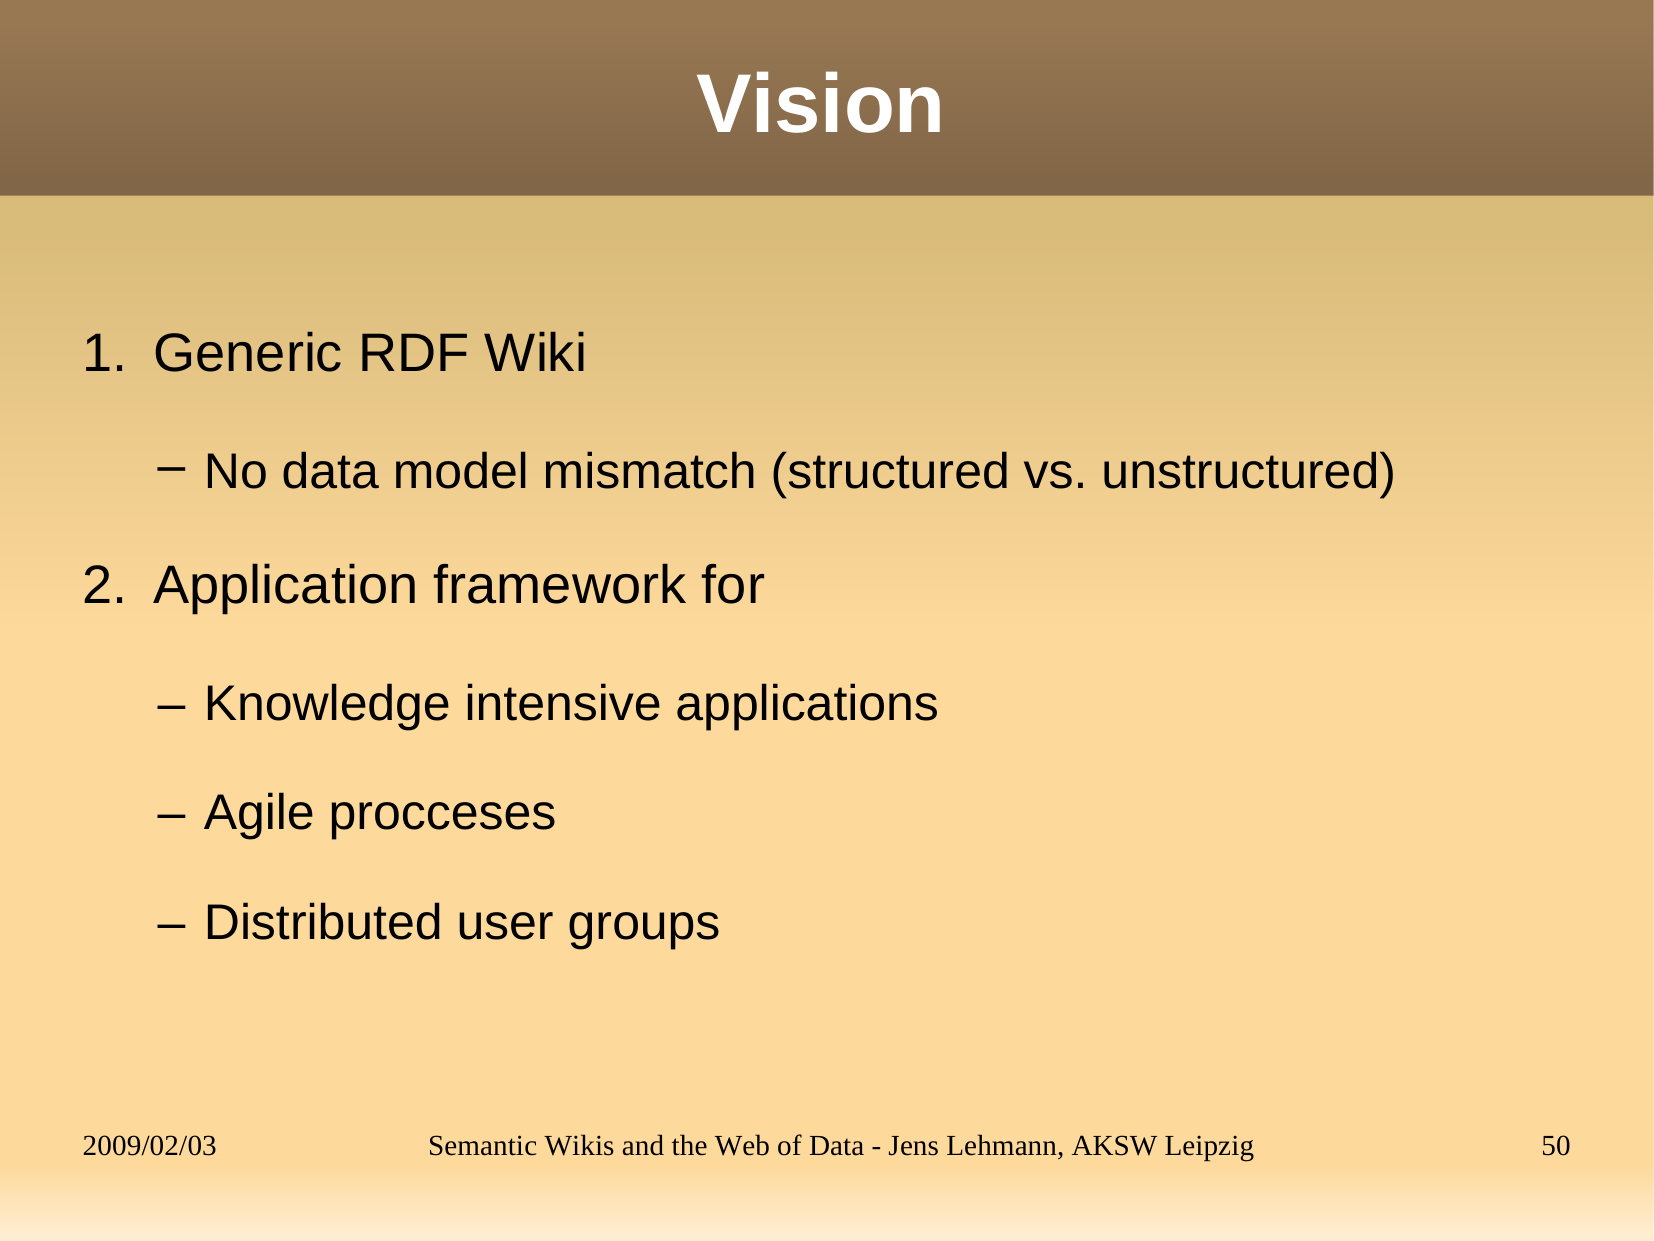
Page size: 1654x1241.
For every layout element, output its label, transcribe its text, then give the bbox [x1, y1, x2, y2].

title Vision [76, 7, 1565, 200]
list Generic RDF Wiki No data model mismatch (structured vs. unstructured) Application framework for Knowledge intensive applications Agile procceses Distributed user groups [82, 290, 1571, 1094]
picture [0, 0, 1654, 1241]
